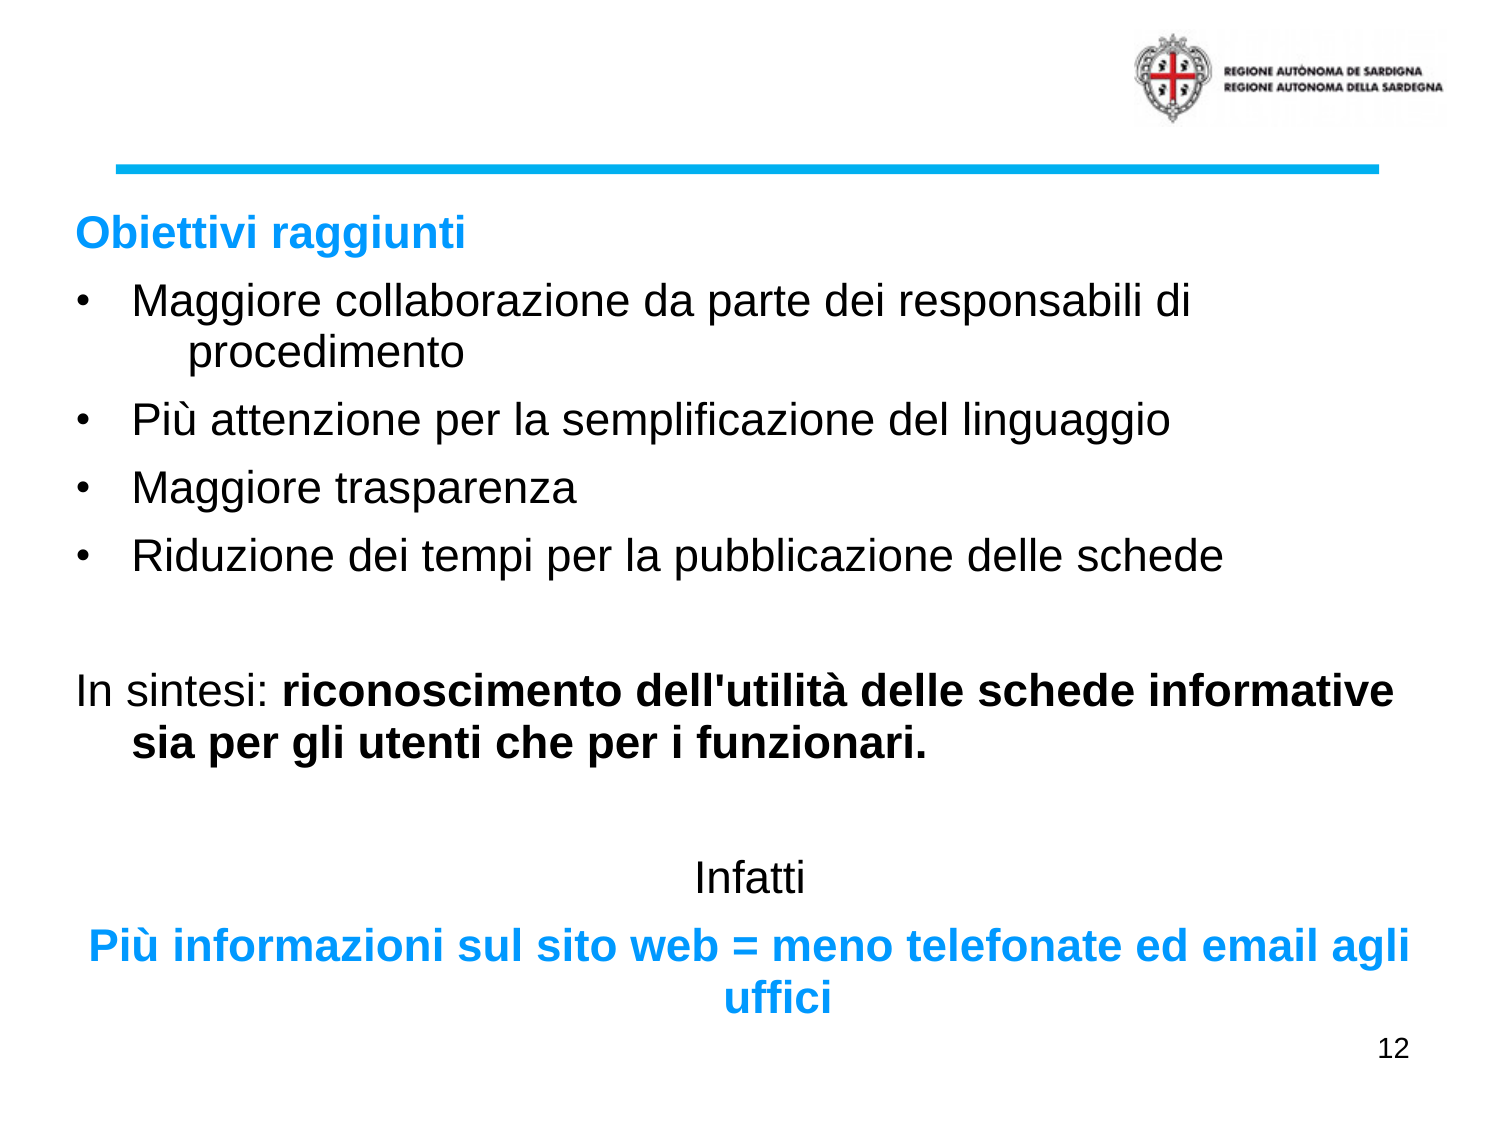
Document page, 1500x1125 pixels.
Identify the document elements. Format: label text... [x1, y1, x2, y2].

picture [1134, 29, 1447, 127]
text_box [115, 164, 1380, 175]
list Obiettivi raggiunti Maggiore collaborazione da parte dei responsabili di procedimento Più attenzione per la semplificazione del linguaggio Maggiore trasparenza Riduzione dei tempi per la pubblicazione delle schede In sintesi: riconoscimento dell'utilità delle schede informative sia per gli utenti che per i funzionari. Infatti Più informazioni sul sito web = meno telefonate ed email agli uffici [75, 206, 1425, 1125]
